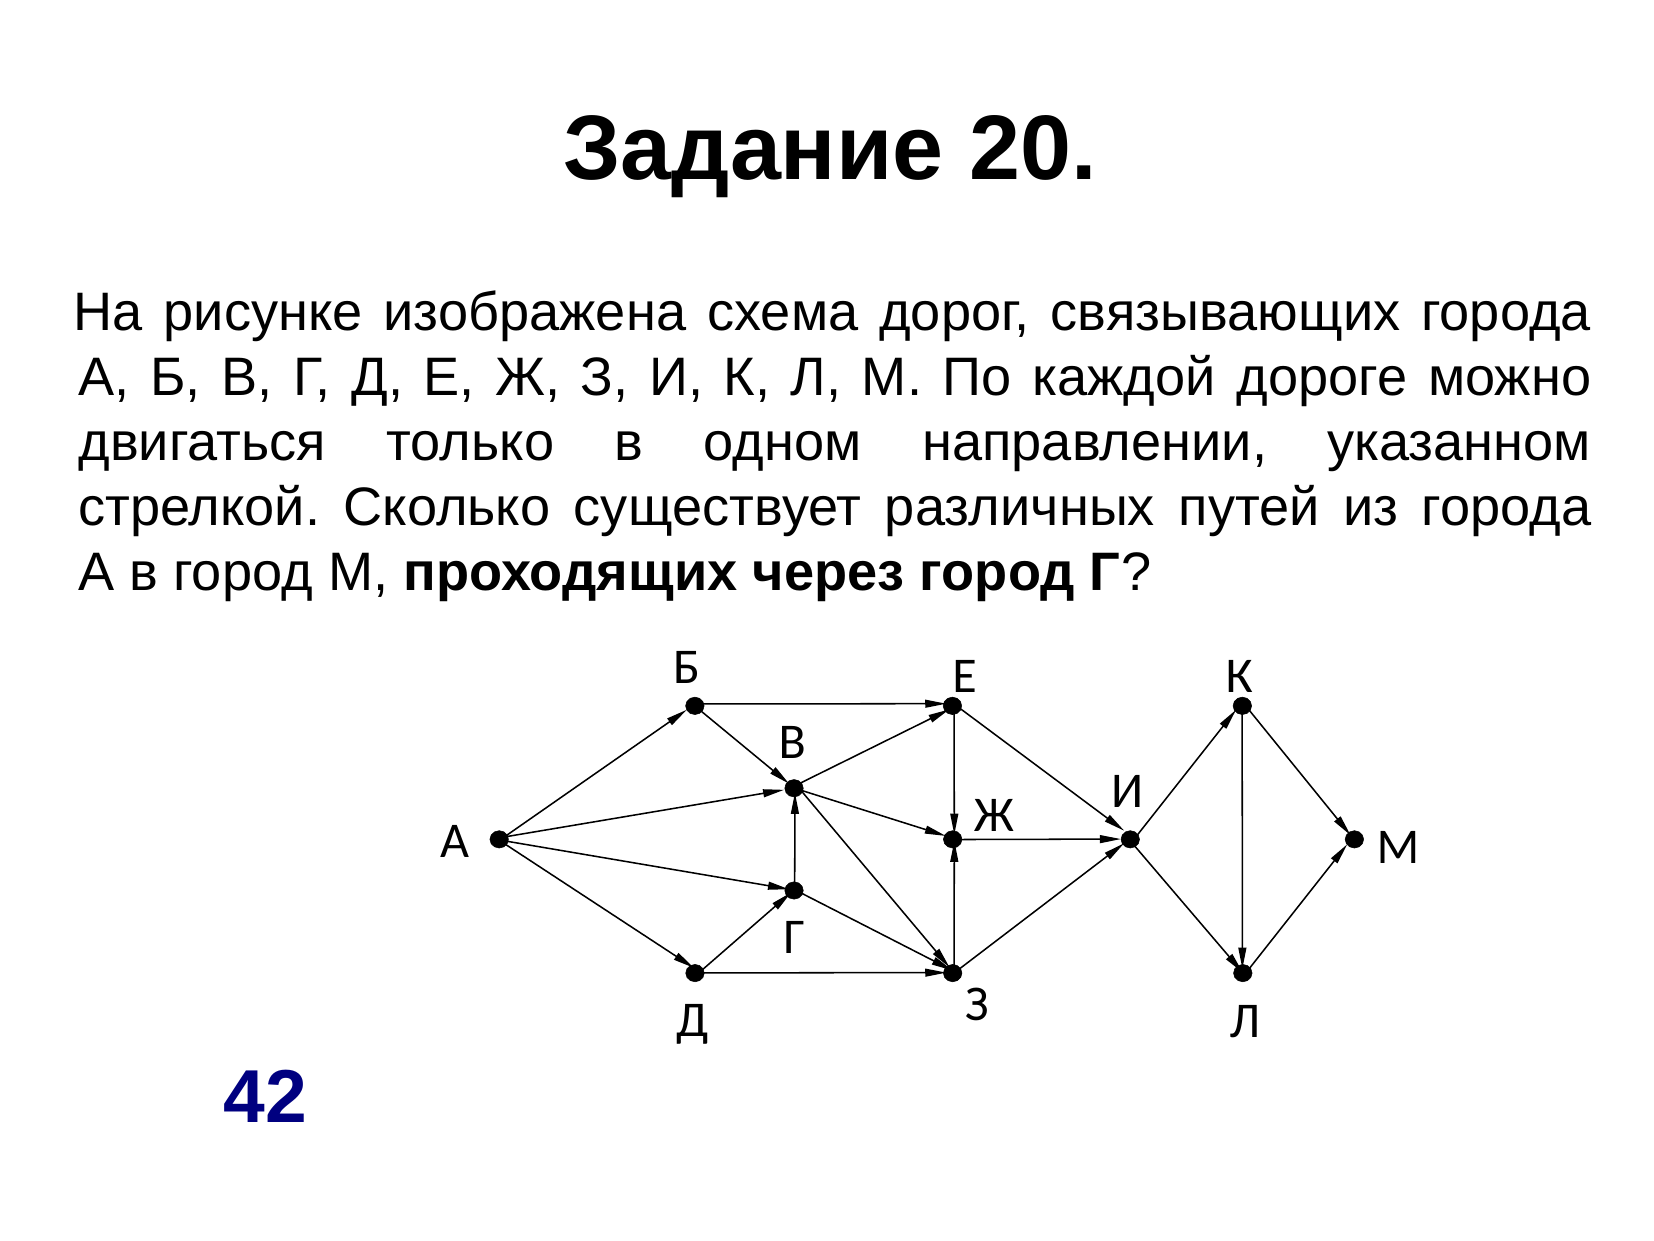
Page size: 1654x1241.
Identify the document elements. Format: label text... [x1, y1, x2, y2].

text_box [685, 697, 704, 715]
text_box З [945, 975, 1008, 1024]
text_box [685, 964, 704, 982]
text_box Д [661, 991, 723, 1040]
text_box А [423, 812, 486, 861]
text_box В [761, 713, 823, 762]
text_box [697, 705, 705, 710]
text_box [784, 779, 802, 797]
list На рисунке изображена схема дорог, связывающих города А, Б, В, Г, Д, Е, Ж, З, И, К, Л, М. По каждой дороге можно двигаться только в одном направлении, указанном стрелкой. Сколько существует различных путей из города А в город М, проходящих через город Г? 42 [58, 268, 1609, 1194]
text_box Л [1214, 992, 1276, 1041]
text_box М [1367, 818, 1429, 868]
text_box [943, 964, 959, 978]
text_box [1233, 697, 1252, 715]
text_box Ж [962, 786, 1025, 835]
text_box Г [763, 908, 825, 957]
text_box Б [655, 638, 718, 687]
text_box И [1096, 762, 1158, 811]
text_box [1233, 964, 1253, 982]
text_box [784, 882, 804, 900]
text_box Е [933, 647, 996, 696]
text_box [1121, 830, 1140, 849]
text_box [955, 969, 962, 975]
text_box [489, 830, 507, 849]
text_box [1345, 830, 1364, 849]
text_box К [1208, 647, 1271, 696]
text_box [943, 830, 962, 848]
text_box [943, 697, 962, 715]
title Задание 20. [82, 68, 1571, 268]
